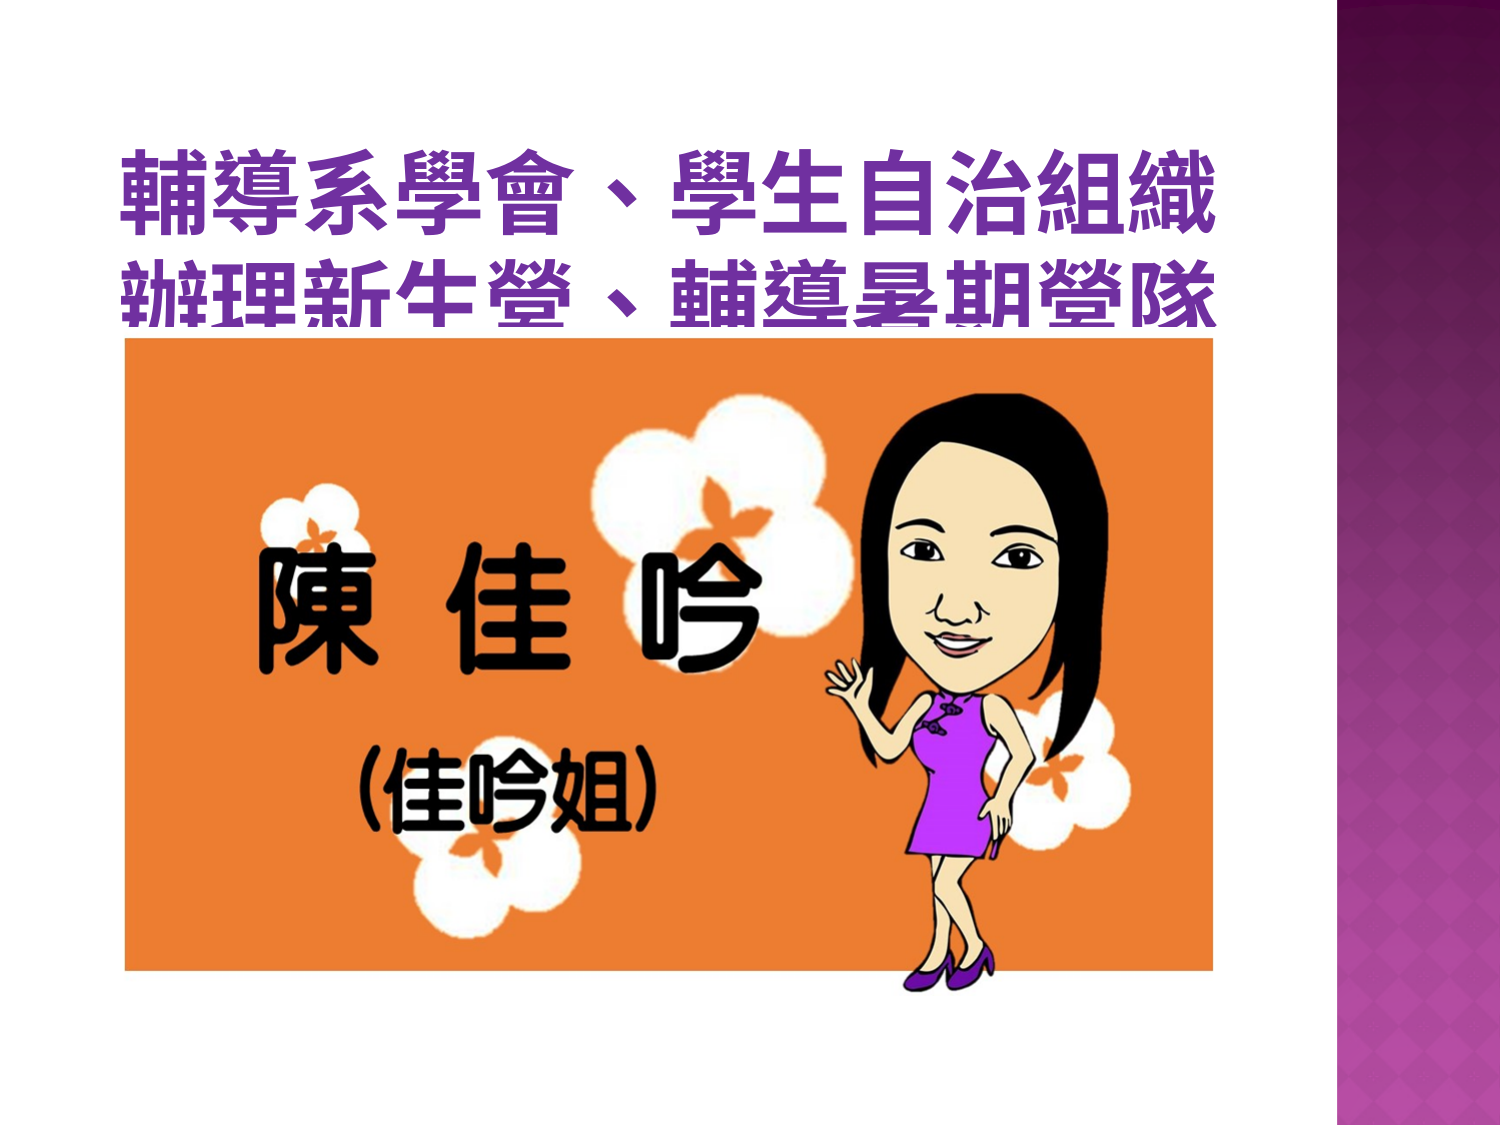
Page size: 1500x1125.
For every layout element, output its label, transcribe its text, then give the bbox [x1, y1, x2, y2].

title 輔導系學會、學生自治組織 辦理新生營、輔導暑期營隊 [110, 135, 1263, 323]
picture [110, 327, 1227, 996]
